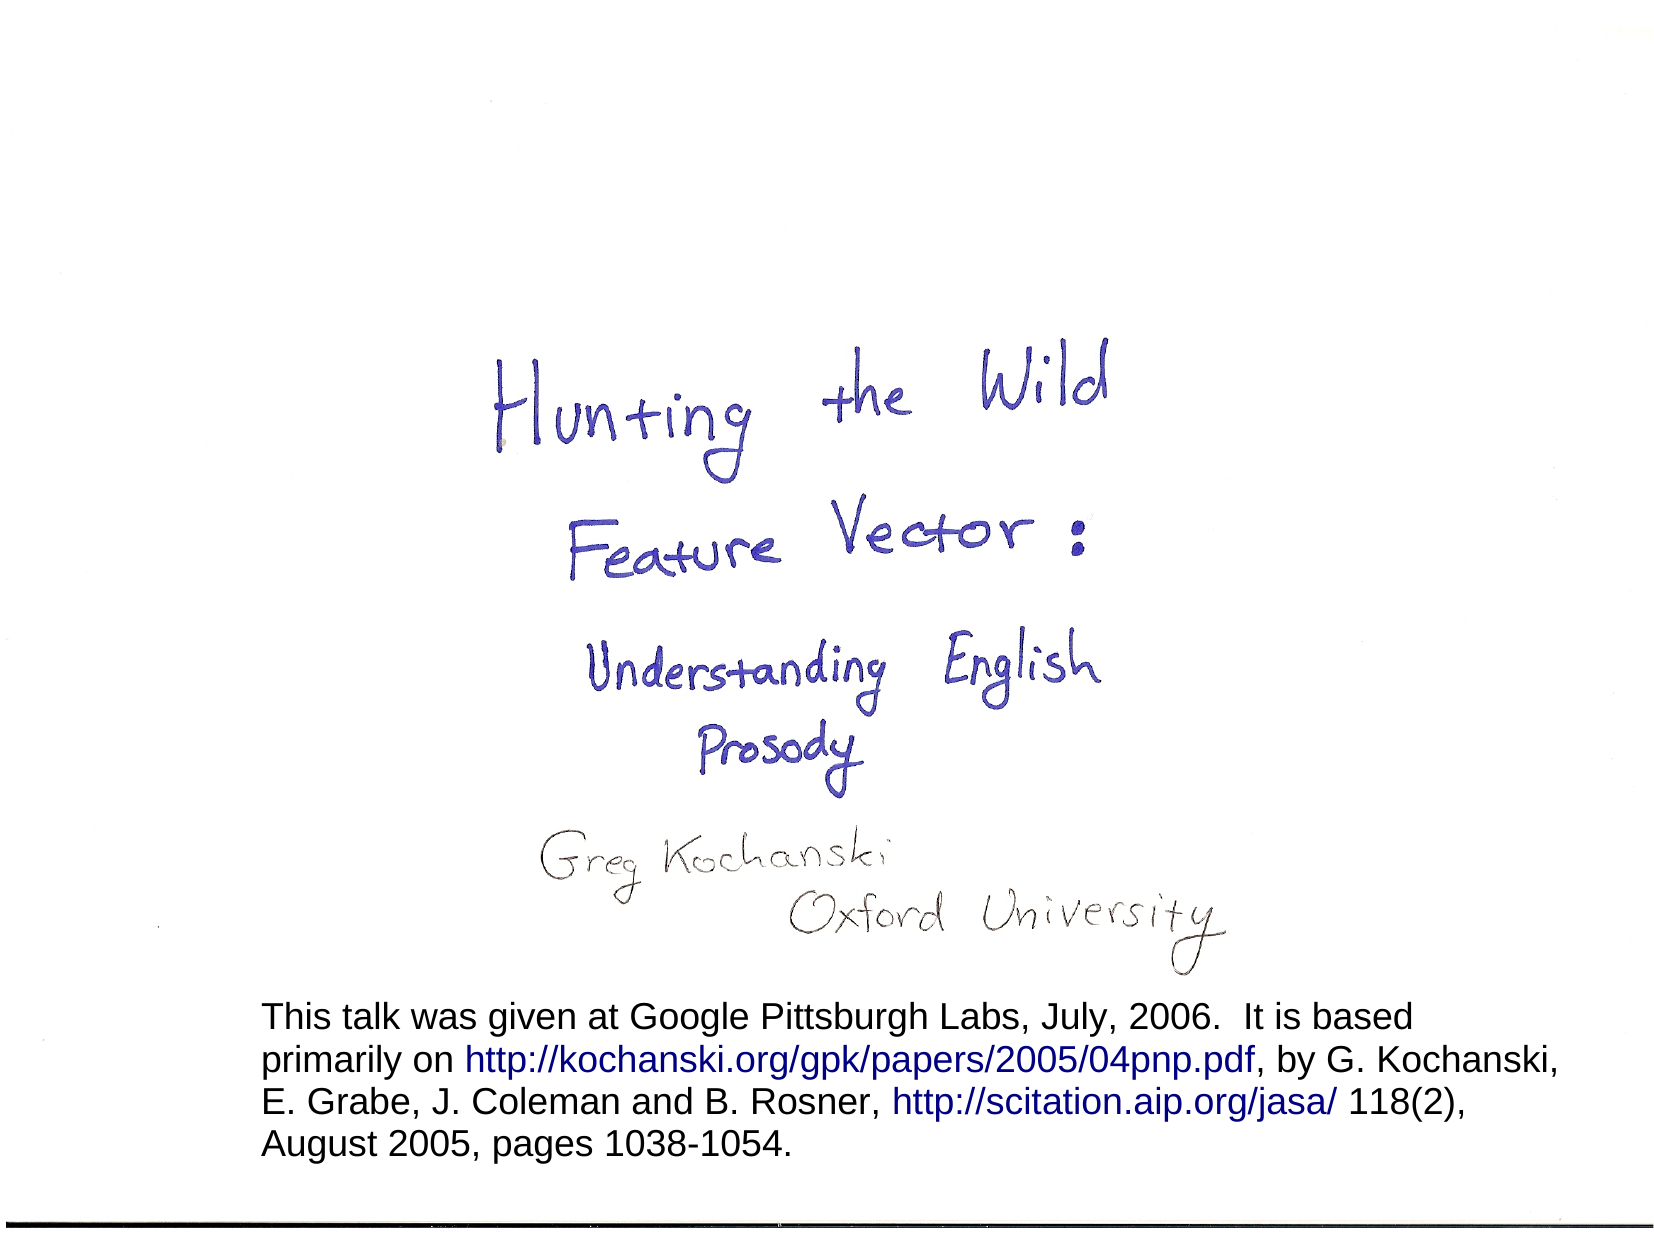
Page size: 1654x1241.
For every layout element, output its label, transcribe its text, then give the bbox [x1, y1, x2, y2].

picture [6, 27, 1654, 1229]
text_box This talk was given at Google Pittsburgh Labs, July, 2006. It is based primarily on http://kochanski.org/gpk/papers/2005/04pnp.pdf, by G. Kochanski, E. Grabe, J. Coleman and B. Rosner, http://scitation.aip.org/jasa/ 118(2), August 2005, pages 1038-1054. [246, 988, 1576, 1172]
